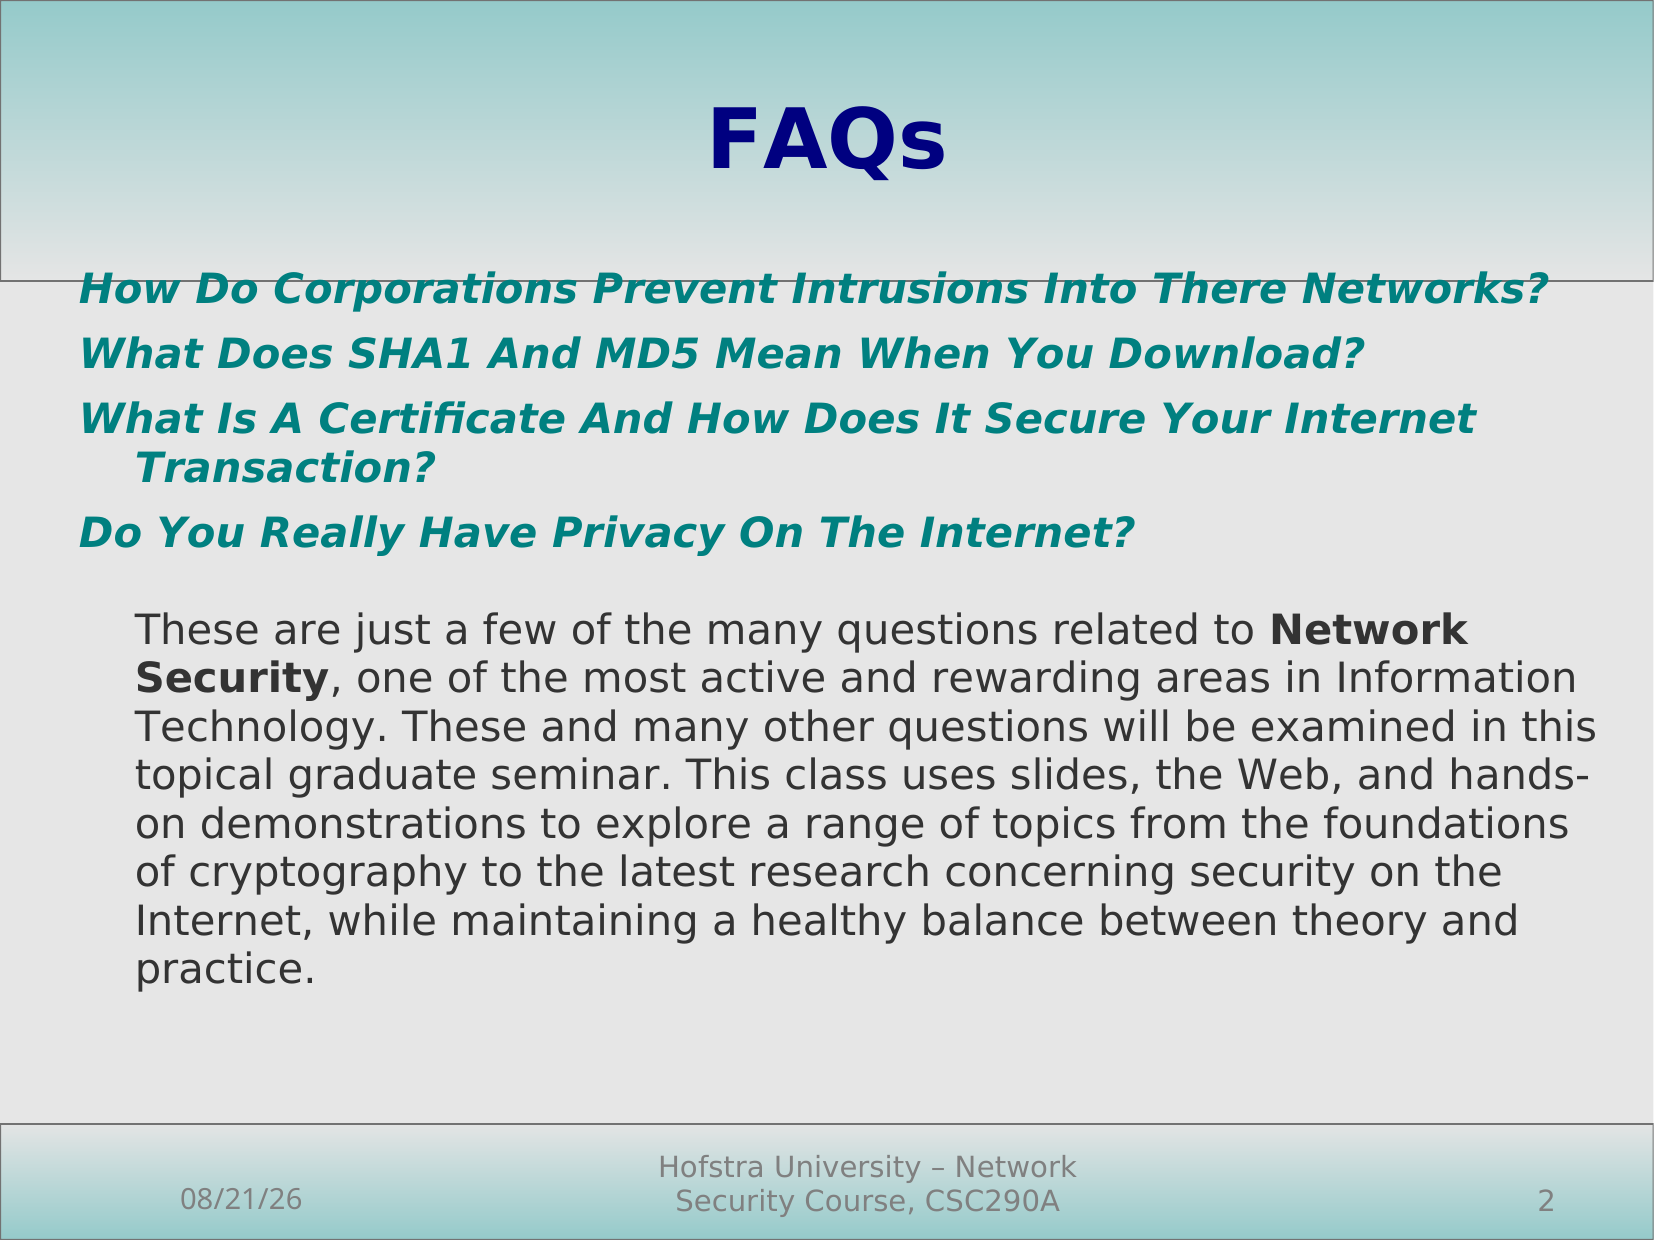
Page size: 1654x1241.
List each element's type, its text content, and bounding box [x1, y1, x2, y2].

list How Do Corporations Prevent Intrusions Into There Networks? What Does SHA1 And MD5 Mean When You Download? What Is A Certificate And How Does It Secure Your Internet Transaction? Do You Really Have Privacy On The Internet? These are just a few of the many questions related to Network Security, one of the most active and rewarding areas in Information Technology. These and many other questions will be examined in this topical graduate seminar. This class uses slides, the Web, and hands-on demonstrations to explore a range of topics from the foundations of cryptography to the latest research concerning security on the Internet, while maintaining a healthy balance between theory and practice. [78, 264, 1609, 1240]
title FAQs [78, 77, 1577, 203]
